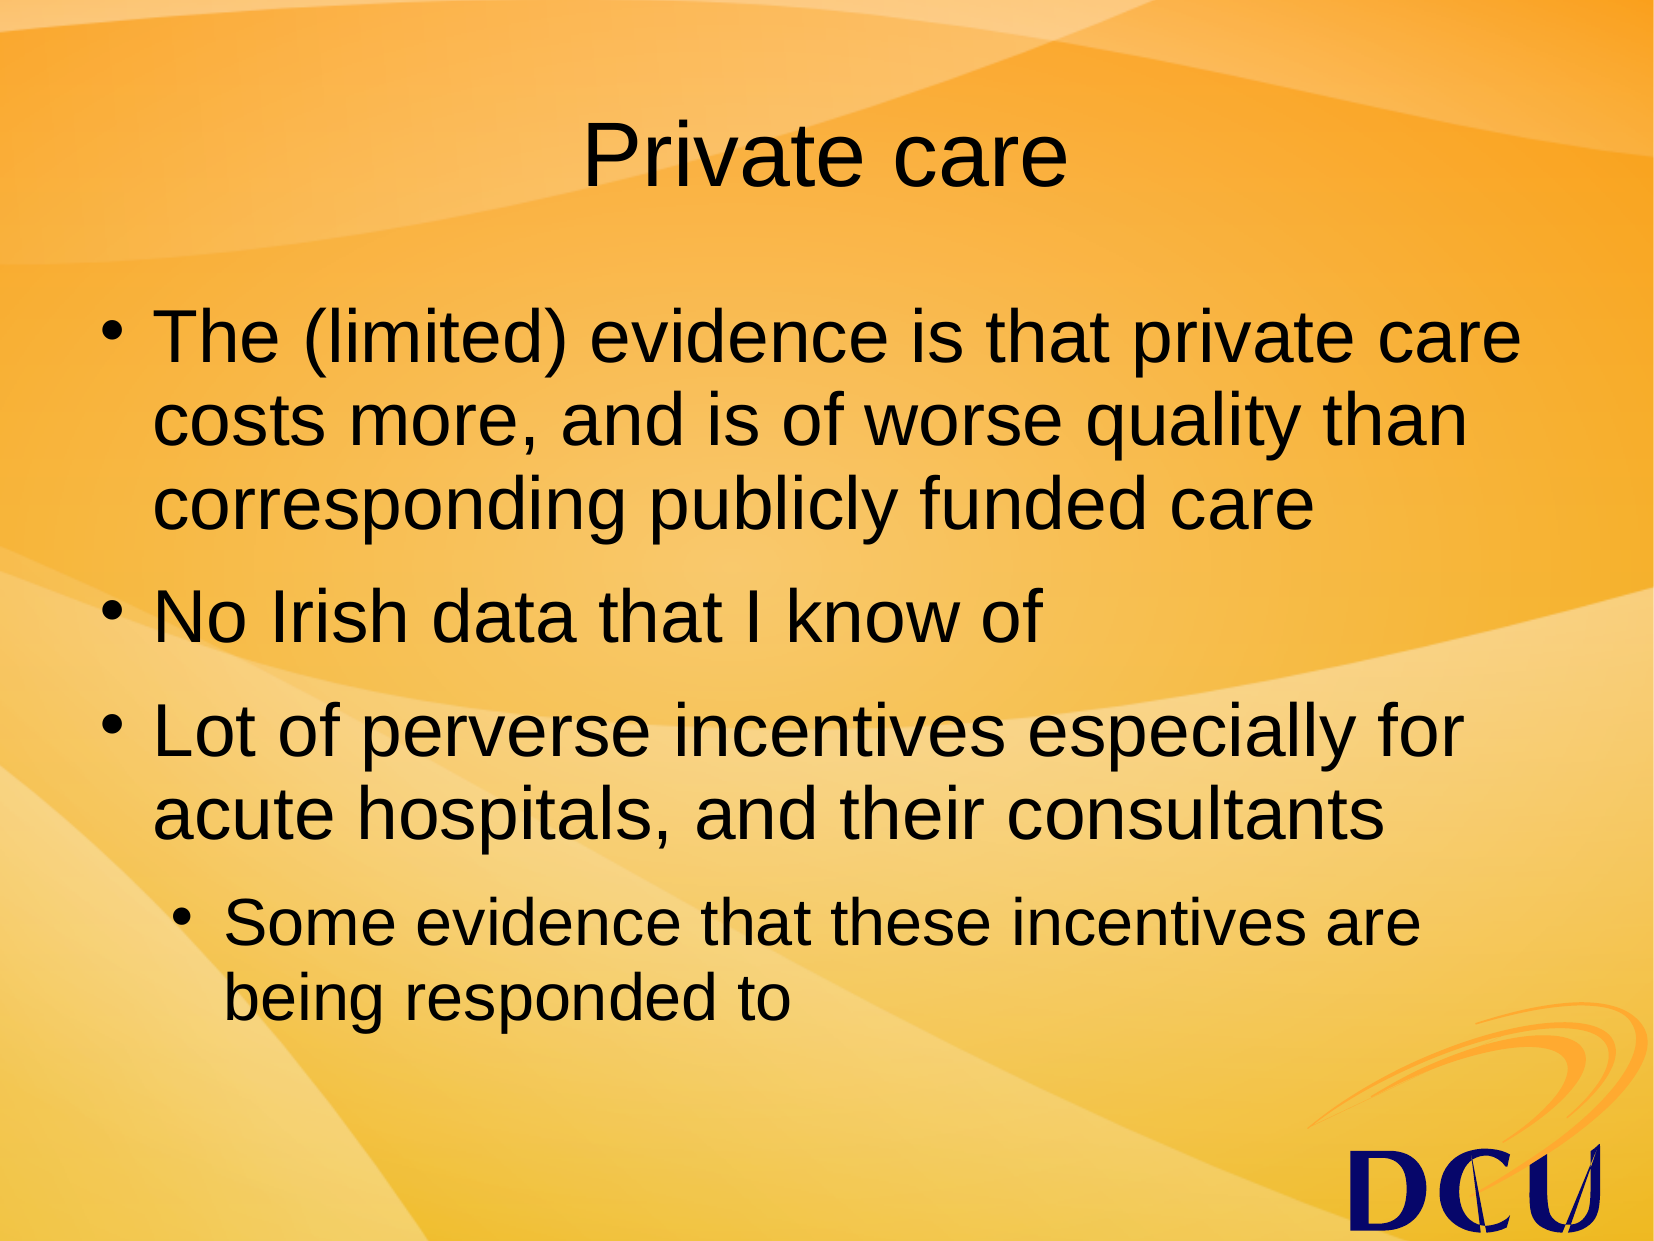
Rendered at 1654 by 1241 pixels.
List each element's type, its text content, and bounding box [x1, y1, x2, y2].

list The (limited) evidence is that private care costs more, and is of worse quality than corresponding publicly funded care No Irish data that I know of Lot of perverse incentives especially for acute hospitals, and their consultants Some evidence that these incentives are being responded to [82, 290, 1571, 1134]
title Private care [82, 49, 1571, 257]
picture [0, 0, 1654, 1241]
